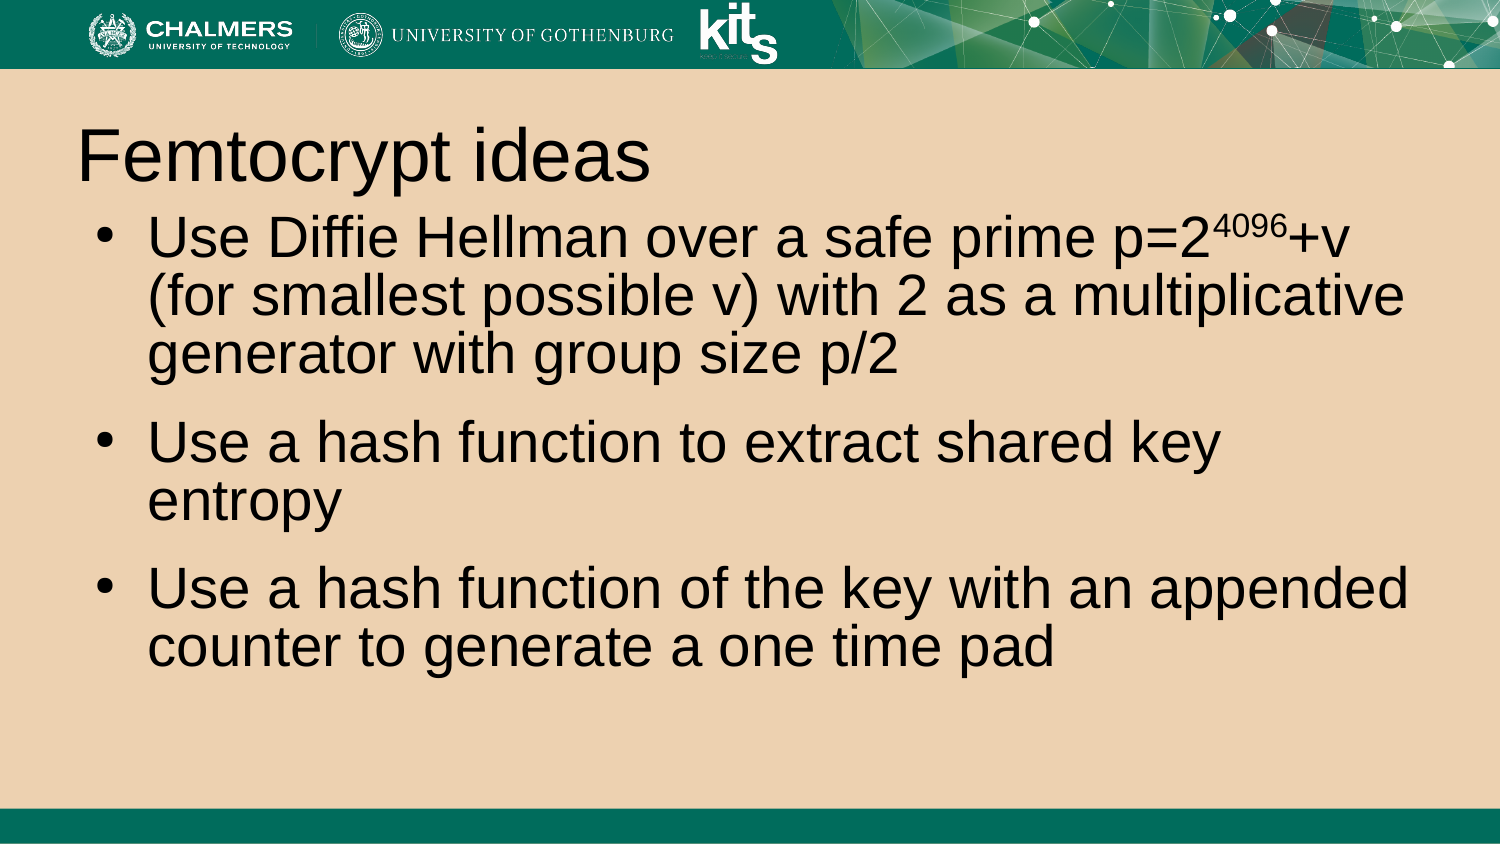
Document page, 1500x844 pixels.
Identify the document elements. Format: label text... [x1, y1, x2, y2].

list Use Diffie Hellman over a safe prime p=24096+v (for smallest possible v) with 2 as a multiplicative generator with group size p/2 Use a hash function to extract shared key entropy Use a hash function of the key with an appended counter to generate a one time pad [76, 210, 1425, 782]
title Femtocrypt ideas [76, 100, 1425, 210]
picture [64, 0, 782, 85]
